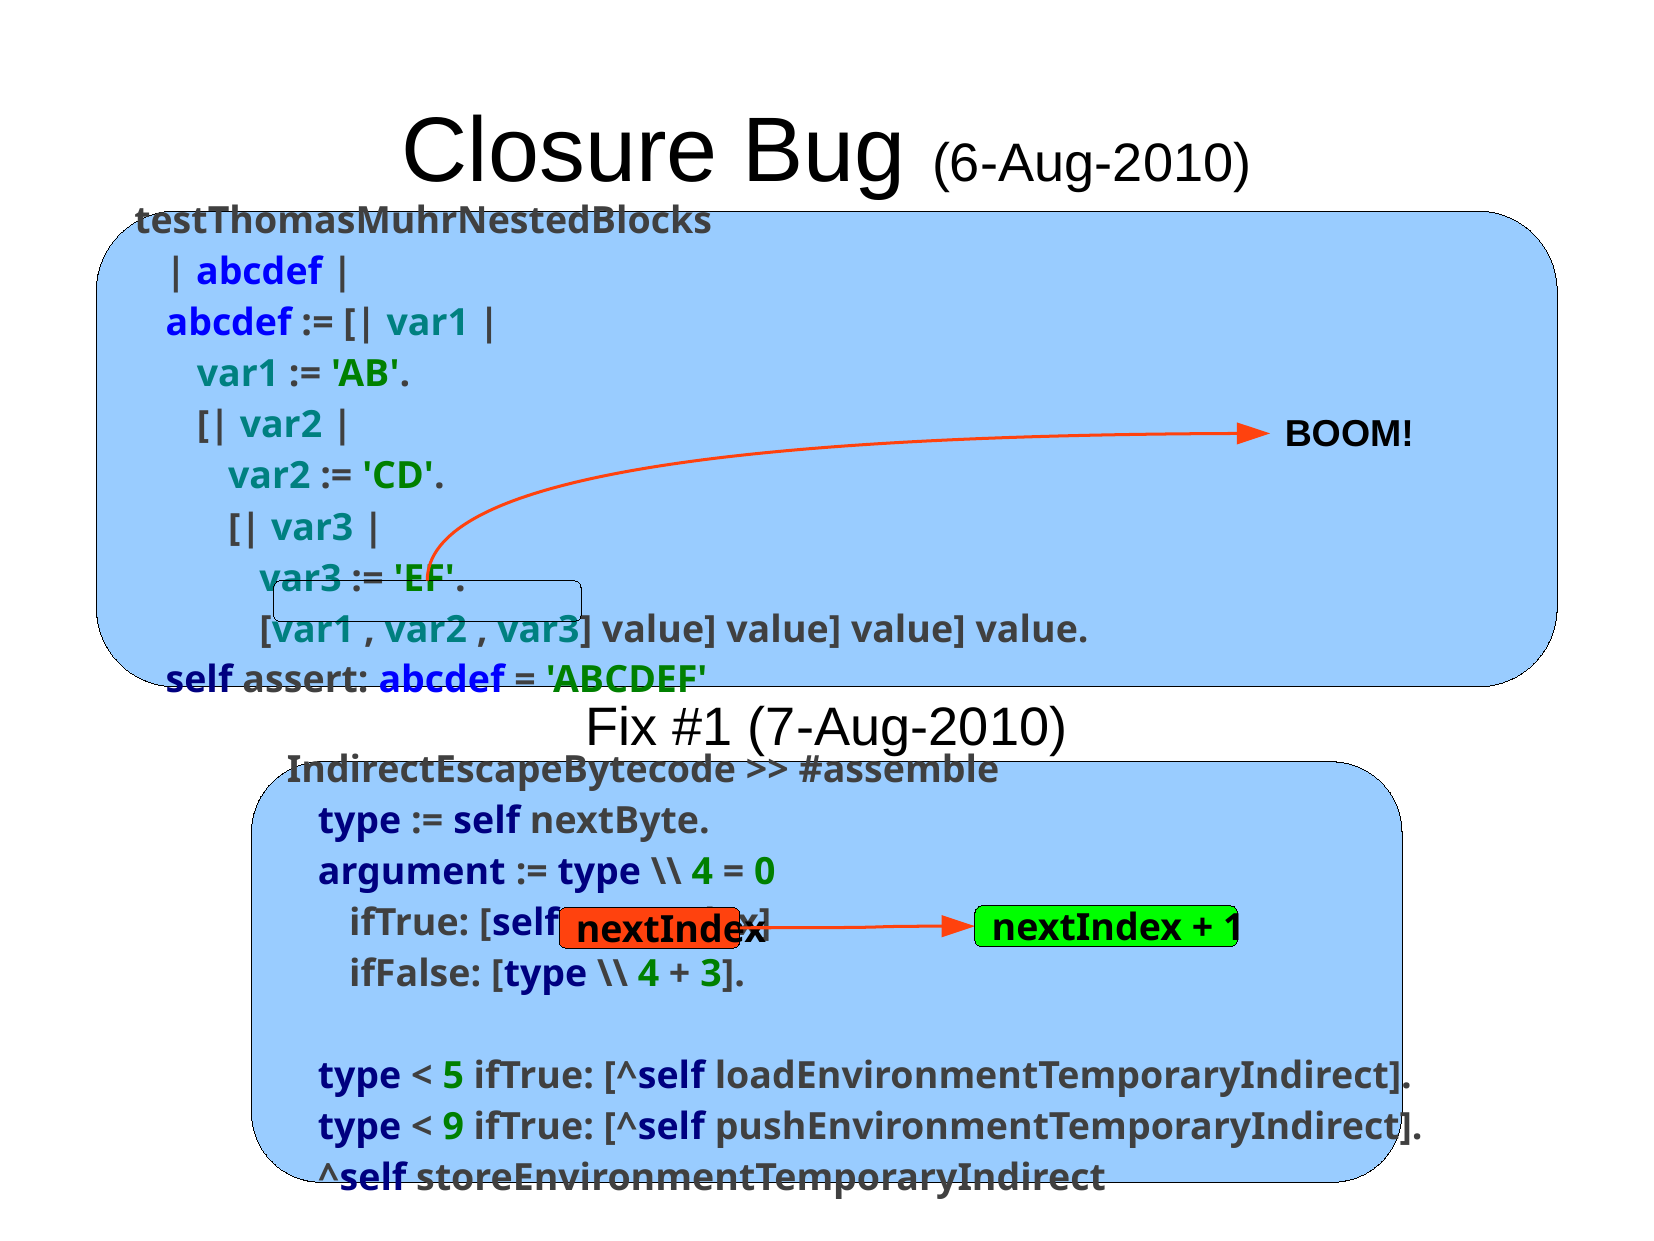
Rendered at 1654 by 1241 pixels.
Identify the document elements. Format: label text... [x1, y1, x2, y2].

text_box nextIndex [559, 907, 740, 949]
text_box IndirectEscapeBytecode >> #assemble type := self nextByte. argument := type \\ 4 = 0 ifTrue: [self nextIndex] ifFalse: [type \\ 4 + 3]. type < 5 ifTrue: [^self loadEnvironmentTemporaryIndirect]. type < 9 ifTrue: [^self pushEnvironmentTemporaryIndirect]. ^self storeEnvironmentTemporaryIndirect [251, 761, 1403, 1183]
text_box testThomasMuhrNestedBlocks | abcdef | abcdef := [| var1 | var1 := 'AB'. [| var2 | var2 := 'CD'. [| var3 | var3 := 'EF'. [var1 , var2 , var3] value] value] value] value. self assert: abcdef = 'ABCDEF' [96, 211, 1558, 687]
text_box nextIndex + 1 [974, 905, 1238, 947]
text_box Fix #1 (7-Aug-2010) [548, 688, 1106, 765]
text_box BOOM! [1270, 405, 1430, 462]
text_box Closure Bug (6-Aug-2010) [143, 91, 1511, 209]
